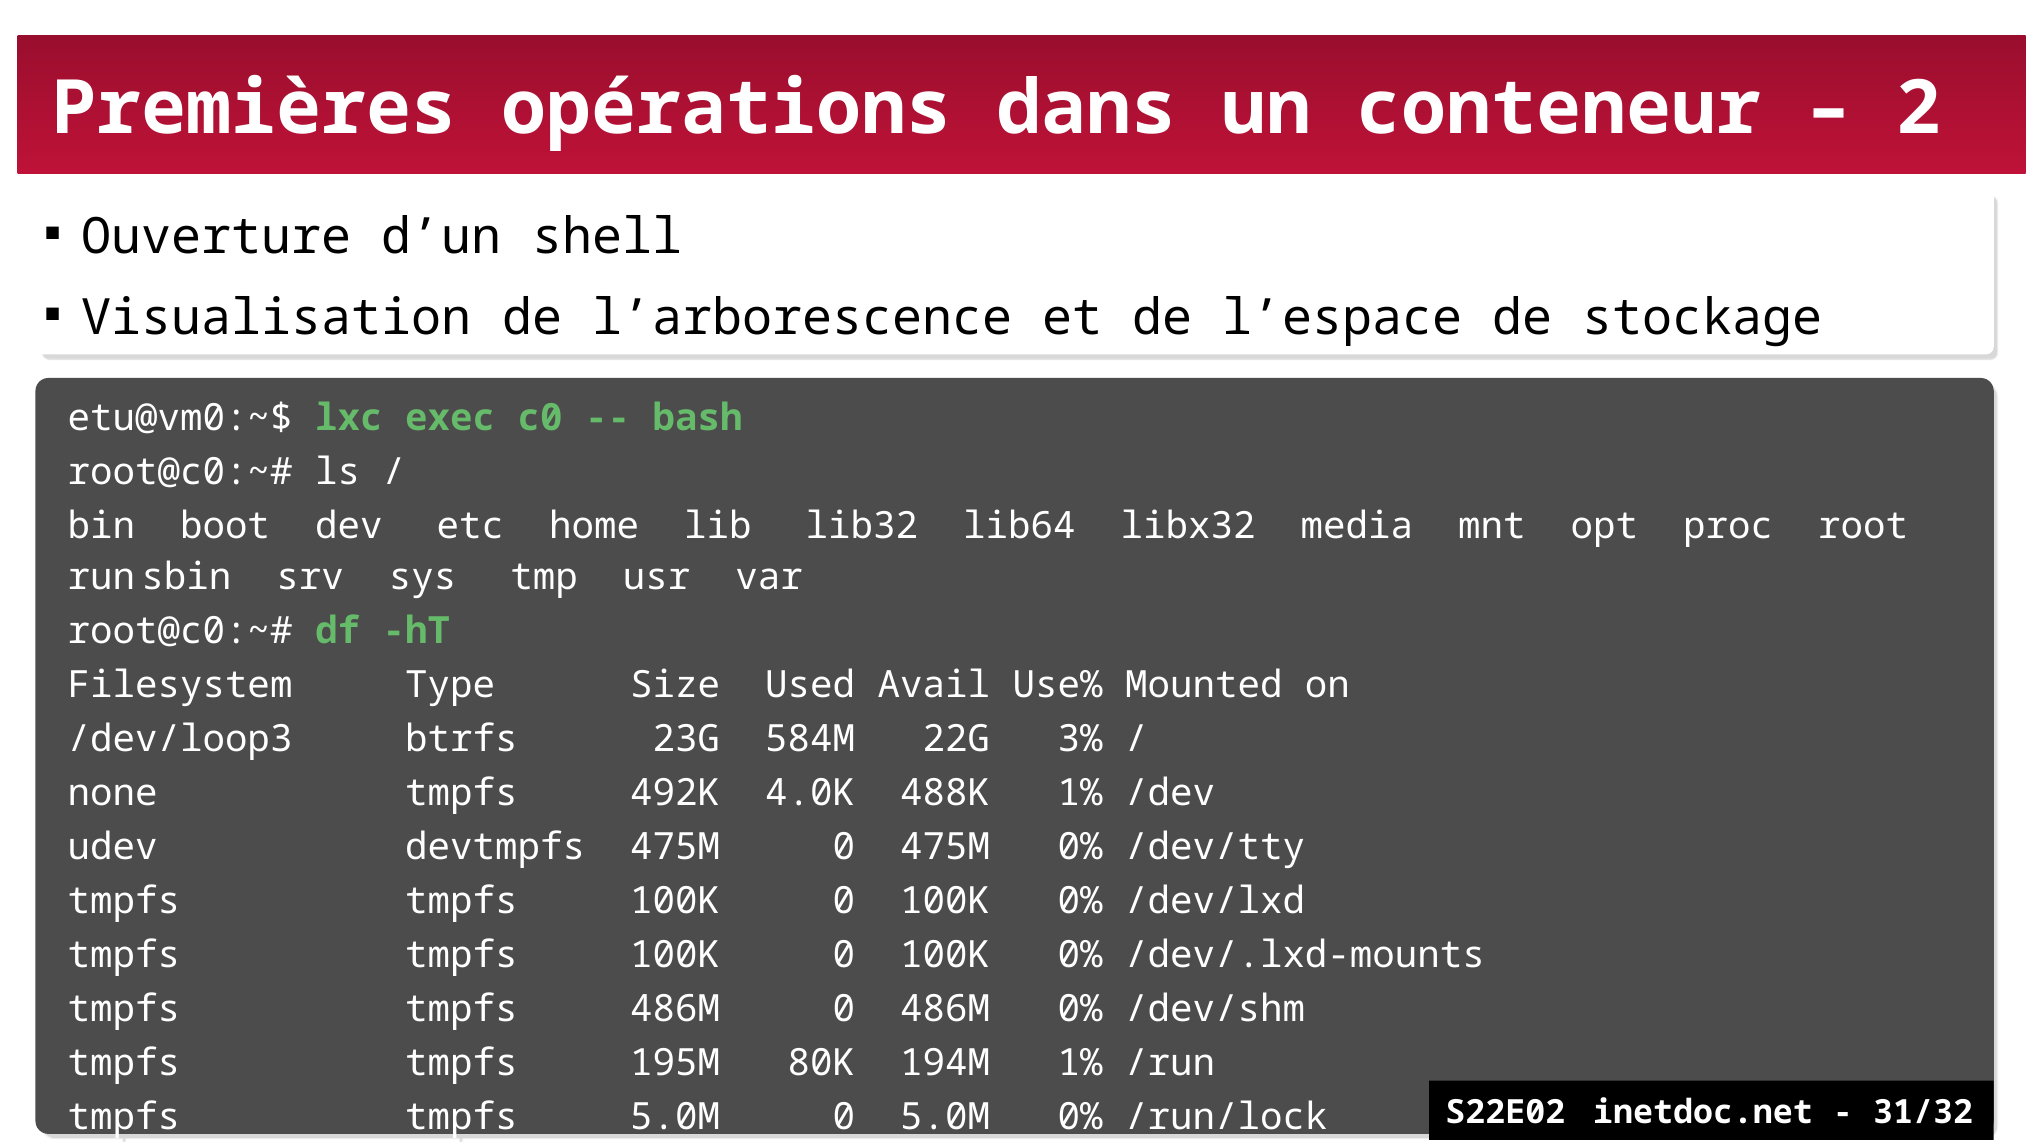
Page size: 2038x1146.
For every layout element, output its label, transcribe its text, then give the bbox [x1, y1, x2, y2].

text_box Ouverture d’un shell Visualisation de l’arborescence et de l’espace de stockage [35, 188, 1994, 355]
text_box etu@vm0:~$ lxc exec c0 -- bash root@c0:~# ls / bin boot dev etc home lib lib32 lib64 libx32 media mnt opt proc root run sbin srv sys tmp usr var root@c0:~# df -hT Filesystem Type Size Used Avail Use% Mounted on /dev/loop3 btrfs 23G 584M 22G 3% / none tmpfs 492K 4.0K 488K 1% /dev udev devtmpfs 475M 0 475M 0% /dev/tty tmpfs tmpfs 100K 0 100K 0% /dev/lxd tmpfs tmpfs 100K 0 100K 0% /dev/.lxd-mounts tmpfs tmpfs 486M 0 486M 0% /dev/shm tmpfs tmpfs 195M 80K 194M 1% /run tmpfs tmpfs 5.0M 0 5.0M 0% /run/lock [35, 377, 1994, 1134]
text_box Premières opérations dans un conteneur – 2 [17, 35, 2026, 174]
text_box S22E02 inetdoc.net - 32/32 [1429, 1080, 1994, 1140]
